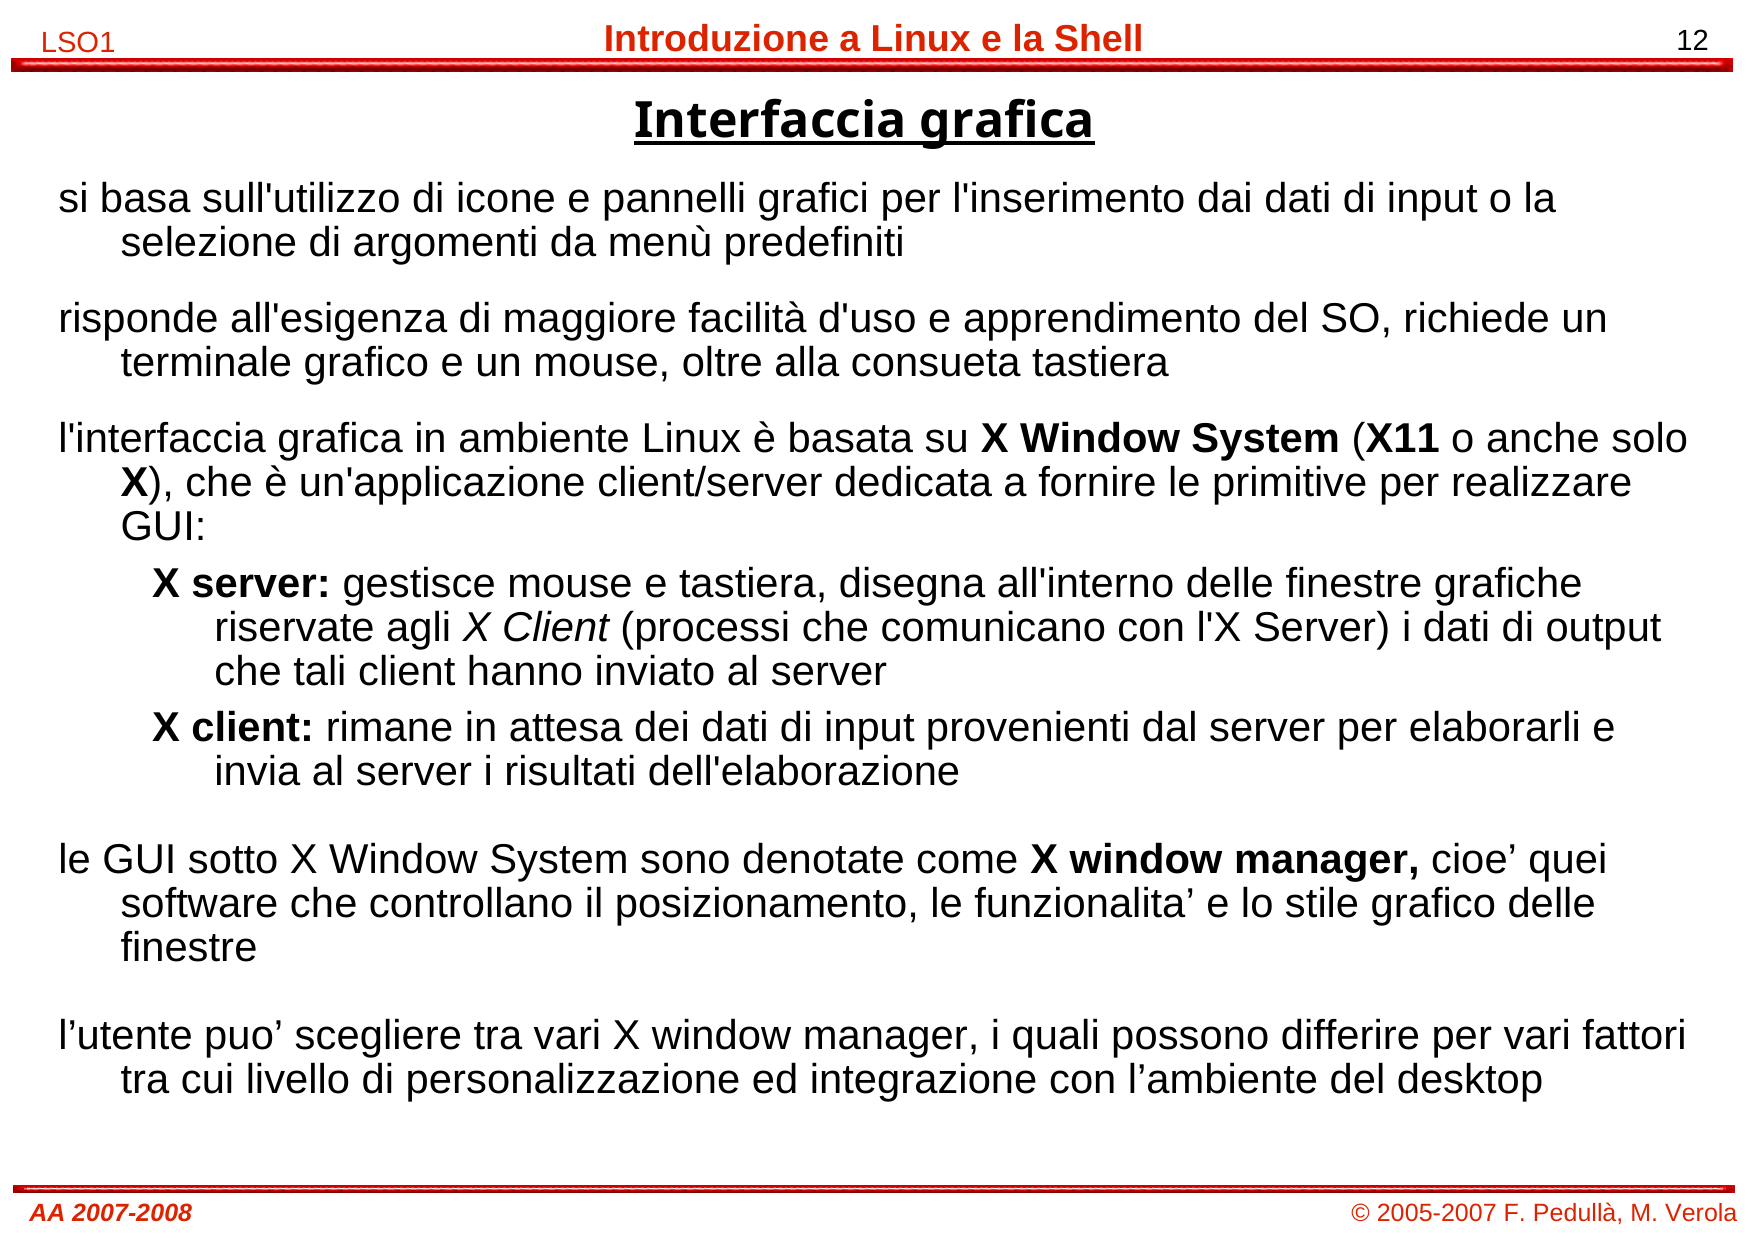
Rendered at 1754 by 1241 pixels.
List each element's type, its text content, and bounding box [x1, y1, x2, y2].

list si basa sull'utilizzo di icone e pannelli grafici per l'inserimento dai dati di input o la selezione di argomenti da menù predefiniti risponde all'esigenza di maggiore facilità d'uso e apprendimento del SO, richiede un terminale grafico e un mouse, oltre alla consueta tastiera l'interfaccia grafica in ambiente Linux è basata su X Window System (X11 o anche solo X), che è un'applicazione client/server dedicata a fornire le primitive per realizzare GUI: X server: gestisce mouse e tastiera, disegna all'interno delle finestre grafiche riservate agli X Client (processi che comunicano con l'X Server) i dati di output che tali client hanno inviato al server X client: rimane in attesa dei dati di input provenienti dal server per elaborarli e invia al server i risultati dell'elaborazione le GUI sotto X Window System sono denotate come X window manager, cioe’ quei software che controllano il posizionamento, le funzionalita’ e lo stile grafico delle finestre l’utente puo’ scegliere tra vari X window manager, i quali possono differire per vari fattori tra cui livello di personalizzazione ed integrazione con l’ambiente del desktop [58, 177, 1710, 1184]
picture [13, 1185, 1735, 1193]
picture [11, 58, 1733, 72]
title Interfaccia grafica [28, 72, 1702, 168]
